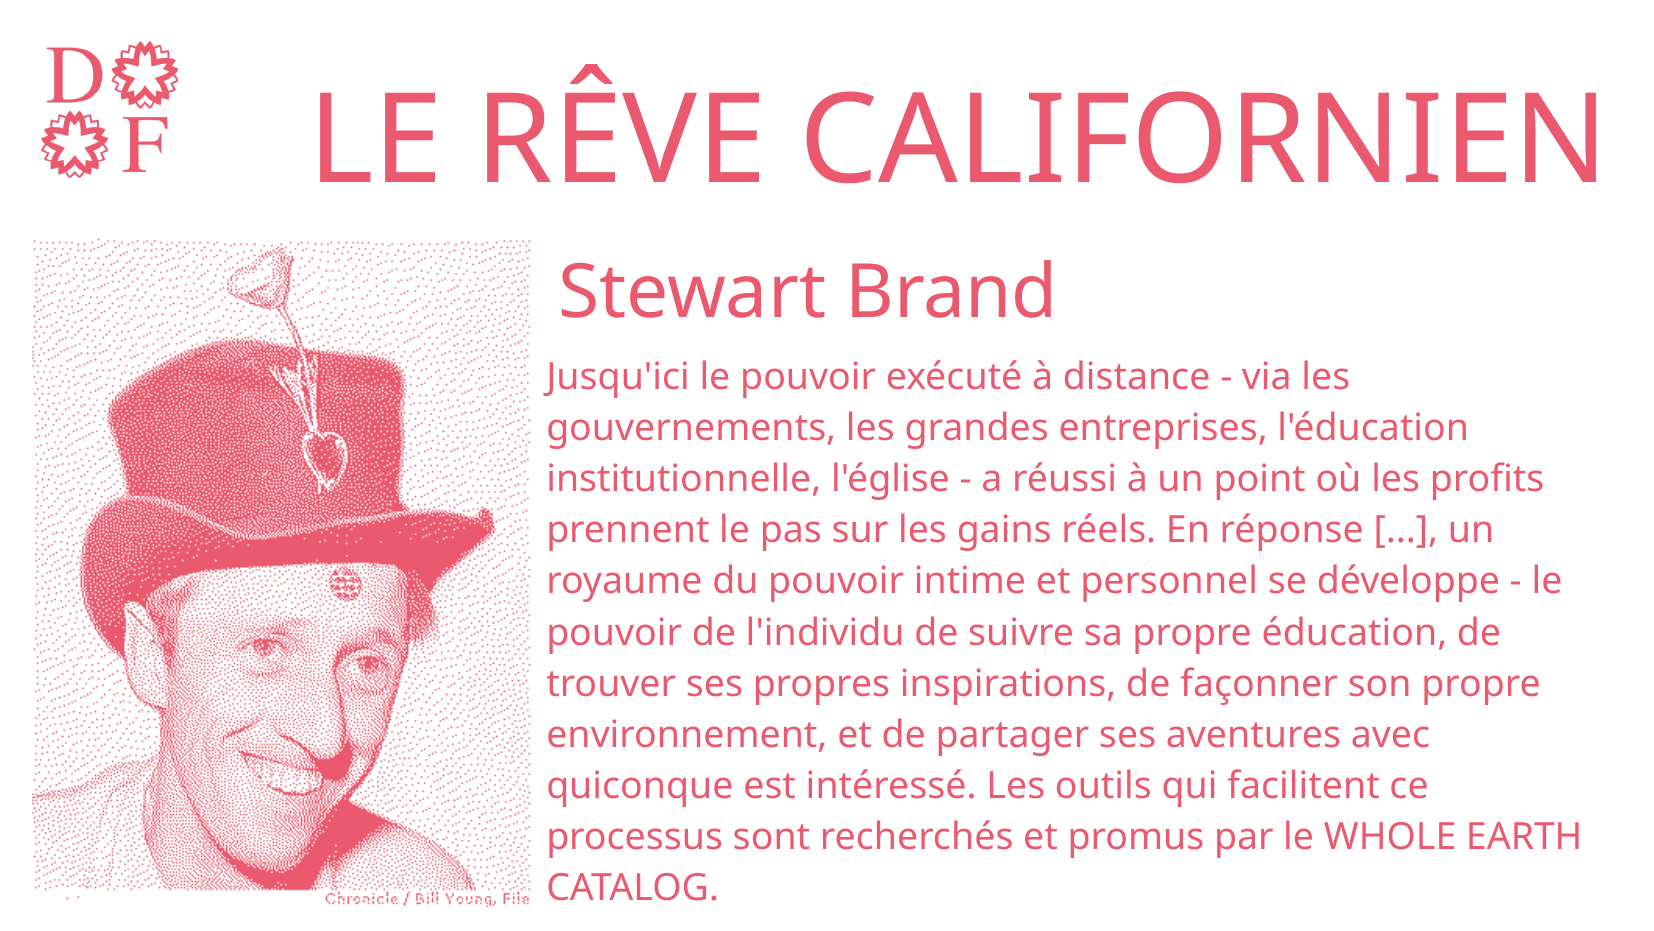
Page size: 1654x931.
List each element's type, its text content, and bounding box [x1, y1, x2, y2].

text_box LE RÊVE CALIFORNIEN [147, 41, 1625, 189]
picture [41, 41, 178, 178]
text_box Jusqu'ici le pouvoir exécuté à distance - via les gouvernements, les grandes entreprises, l'éducation institutionnelle, l'église - a réussi à un point où les profits prennent le pas sur les gains réels. En réponse [...], un royaume du pouvoir intime et personnel se développe - le pouvoir de l'individu de suivre sa propre éducation, de trouver ses propres inspirations, de façonner son propre environnement, et de partager ses aventures avec quiconque est intéressé. Les outils qui facilitent ce processus sont recherchés et promus par le WHOLE EARTH CATALOG. source : The Whole Earth Catalog, 1968 [531, 342, 1625, 923]
picture [31, 236, 532, 909]
text_box Stewart Brand [543, 230, 1252, 342]
